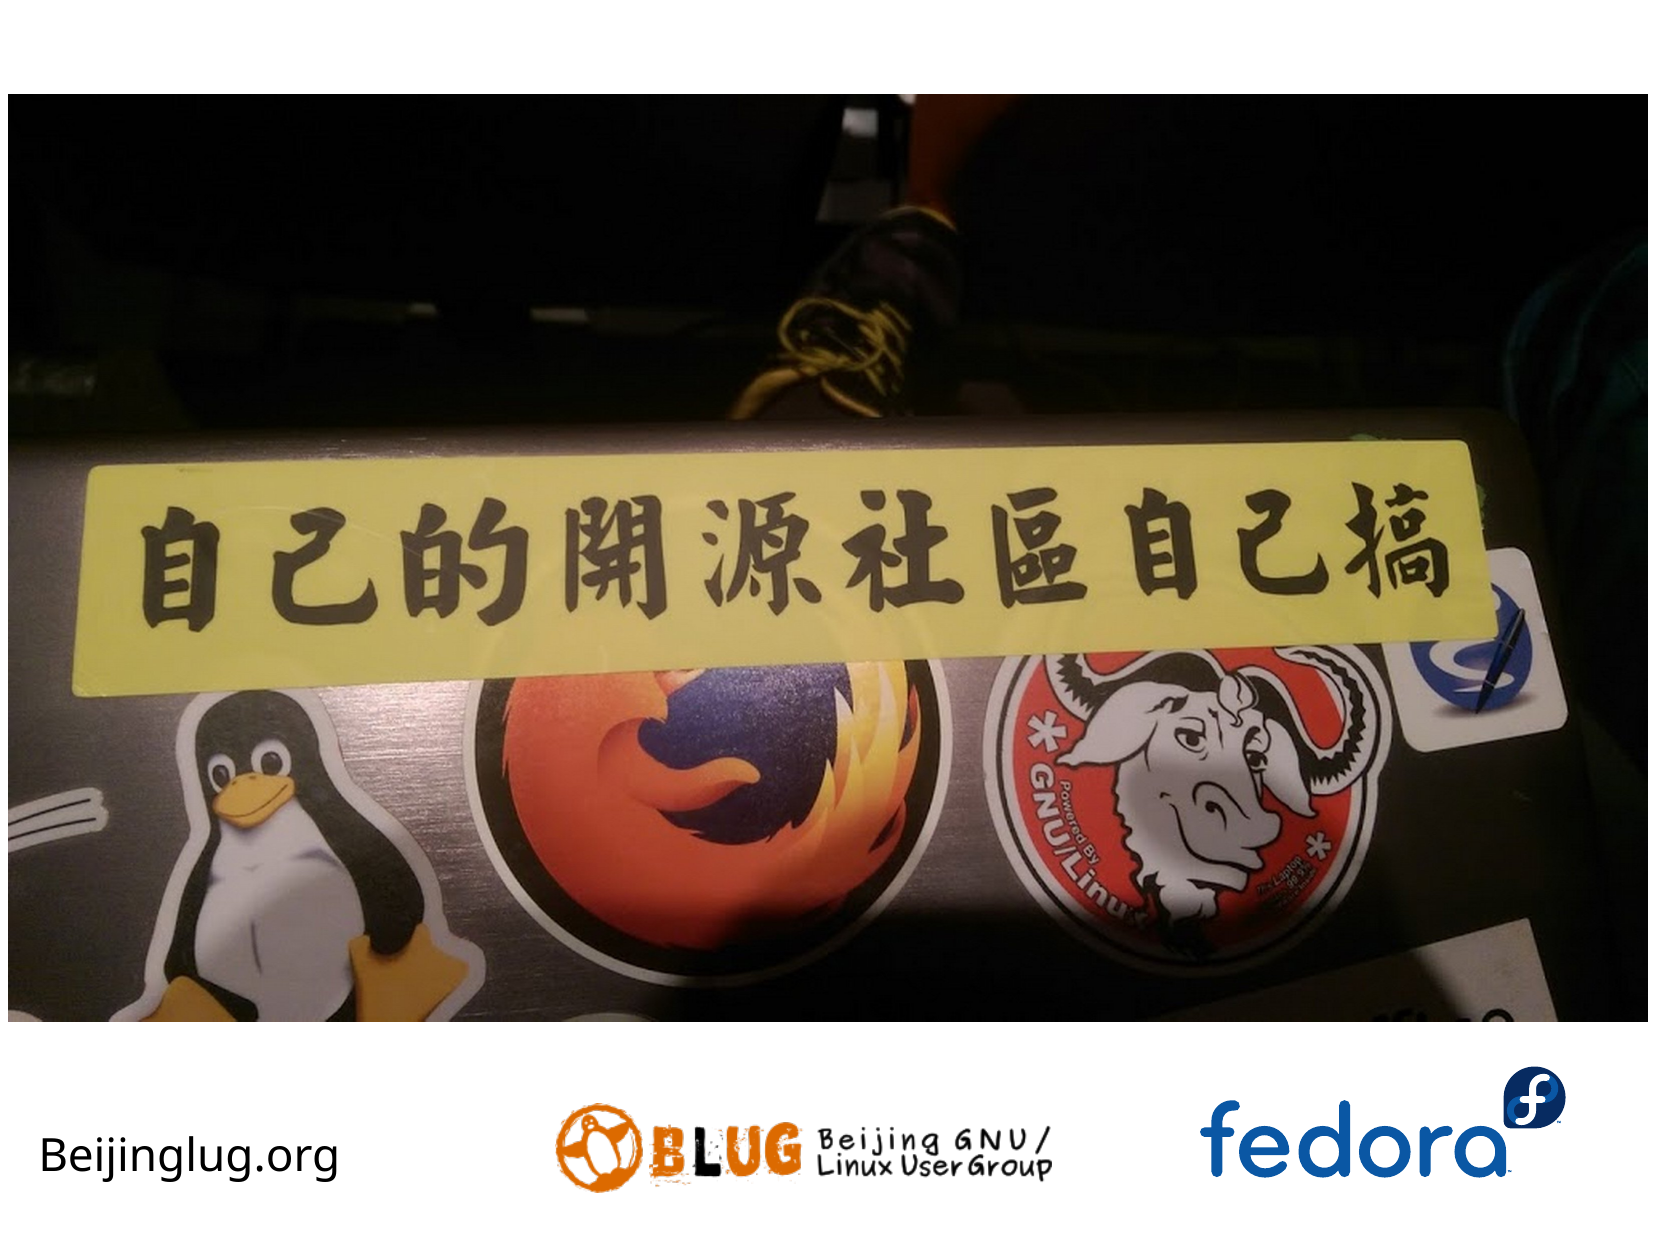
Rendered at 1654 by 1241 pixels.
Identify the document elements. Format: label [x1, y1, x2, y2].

picture [555, 1103, 1052, 1193]
picture [8, 94, 1648, 1022]
